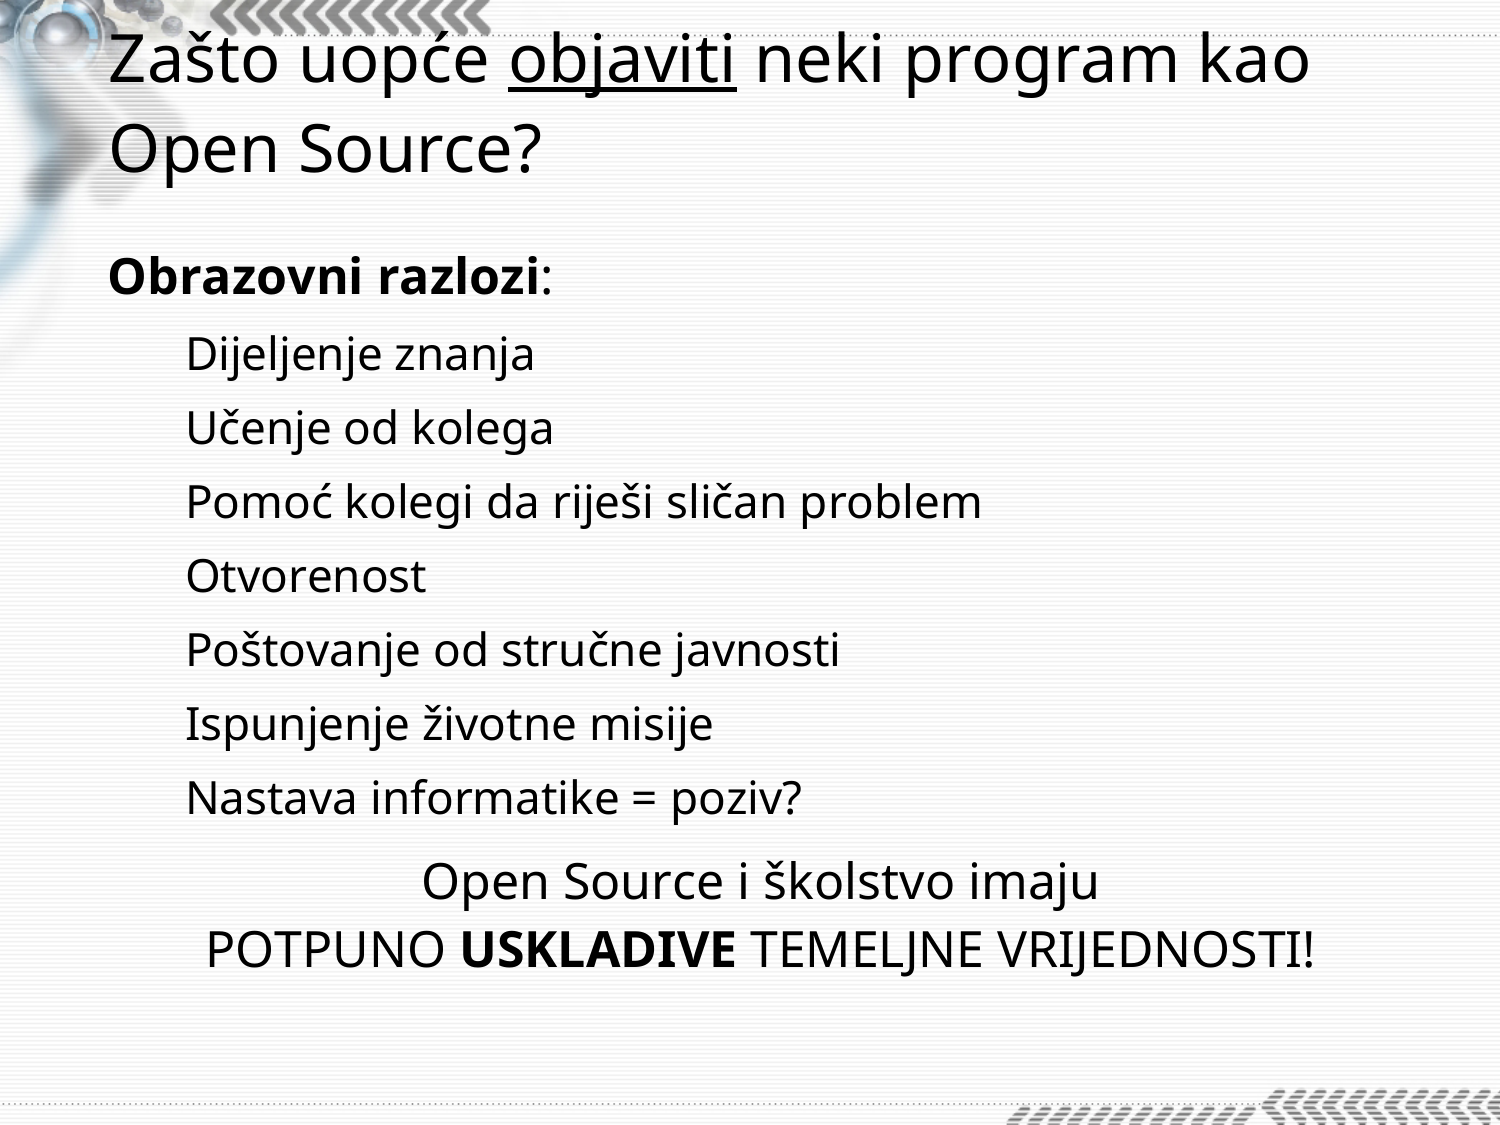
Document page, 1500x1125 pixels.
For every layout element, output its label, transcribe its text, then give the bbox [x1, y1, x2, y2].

list Obrazovni razlozi: Dijeljenje znanja Učenje od kolega Pomoć kolegi da riješi sličan problem Otvorenost Poštovanje od stručne javnosti Ispunjenje životne misije Nastava informatike = poziv? [92, 233, 1426, 777]
title Zašto uopće objaviti neki program kao Open Source? [94, 22, 1407, 201]
text_box Open Source i školstvo imaju POTPUNO USKLADIVE TEMELJNE VRIJEDNOSTI! [104, 838, 1418, 991]
picture [0, 0, 1500, 1125]
